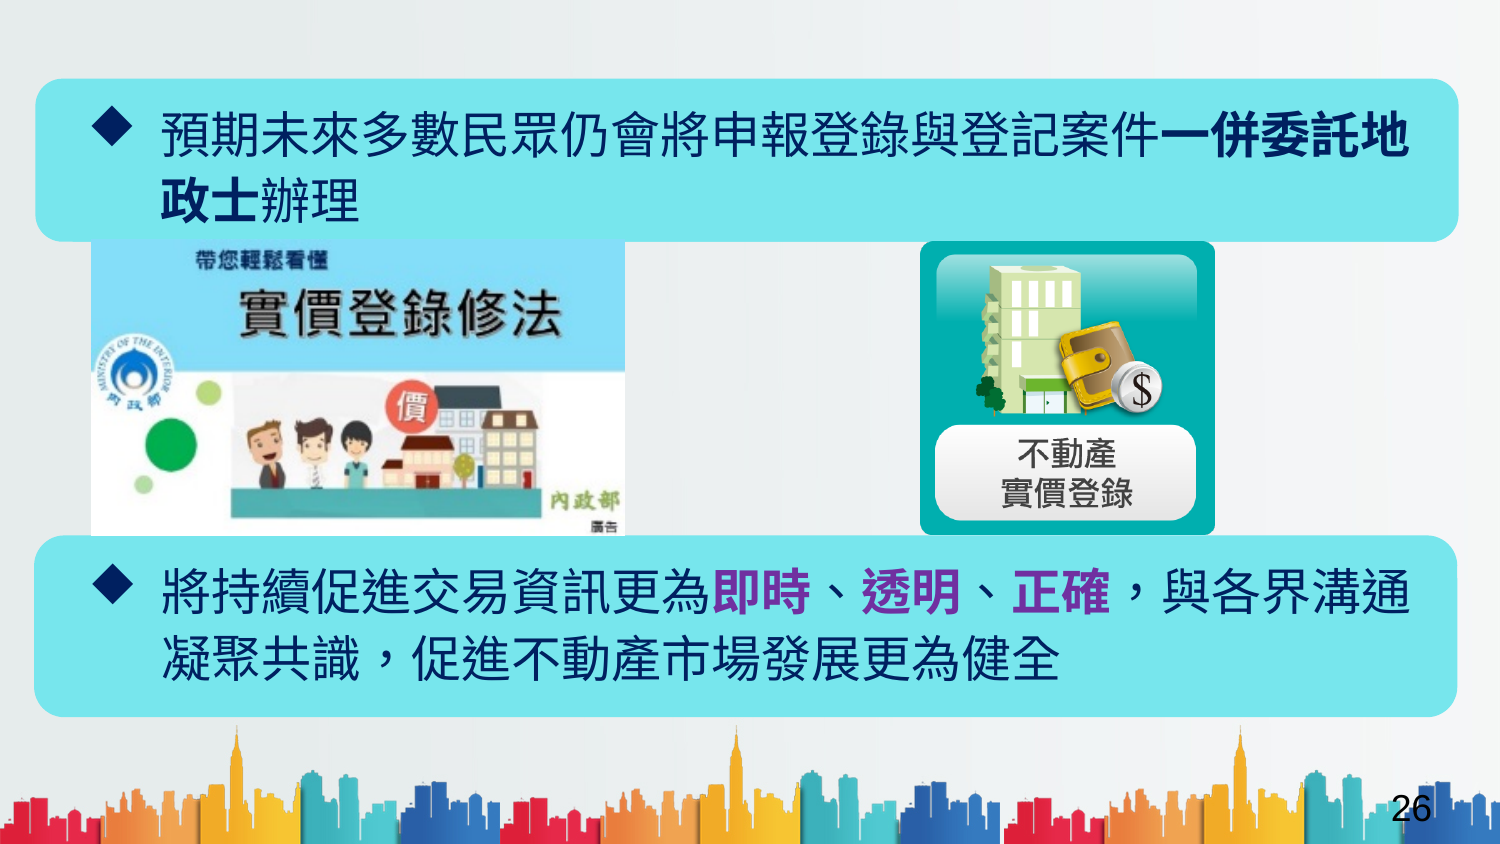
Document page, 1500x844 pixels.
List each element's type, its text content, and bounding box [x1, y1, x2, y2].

text_box [35, 78, 1459, 242]
picture [0, 0, 1500, 844]
text_box [34, 535, 1458, 718]
text_box 將持續促進交易資訊更為即時、透明、正確，與各界溝通凝聚共識，促進不動產市場發展更為健全 [73, 546, 1441, 701]
text_box 26 [1375, 776, 1471, 837]
text_box 預期未來多數民眾仍會將申報登錄與登記案件一併委託地政士辦理 [72, 89, 1437, 242]
